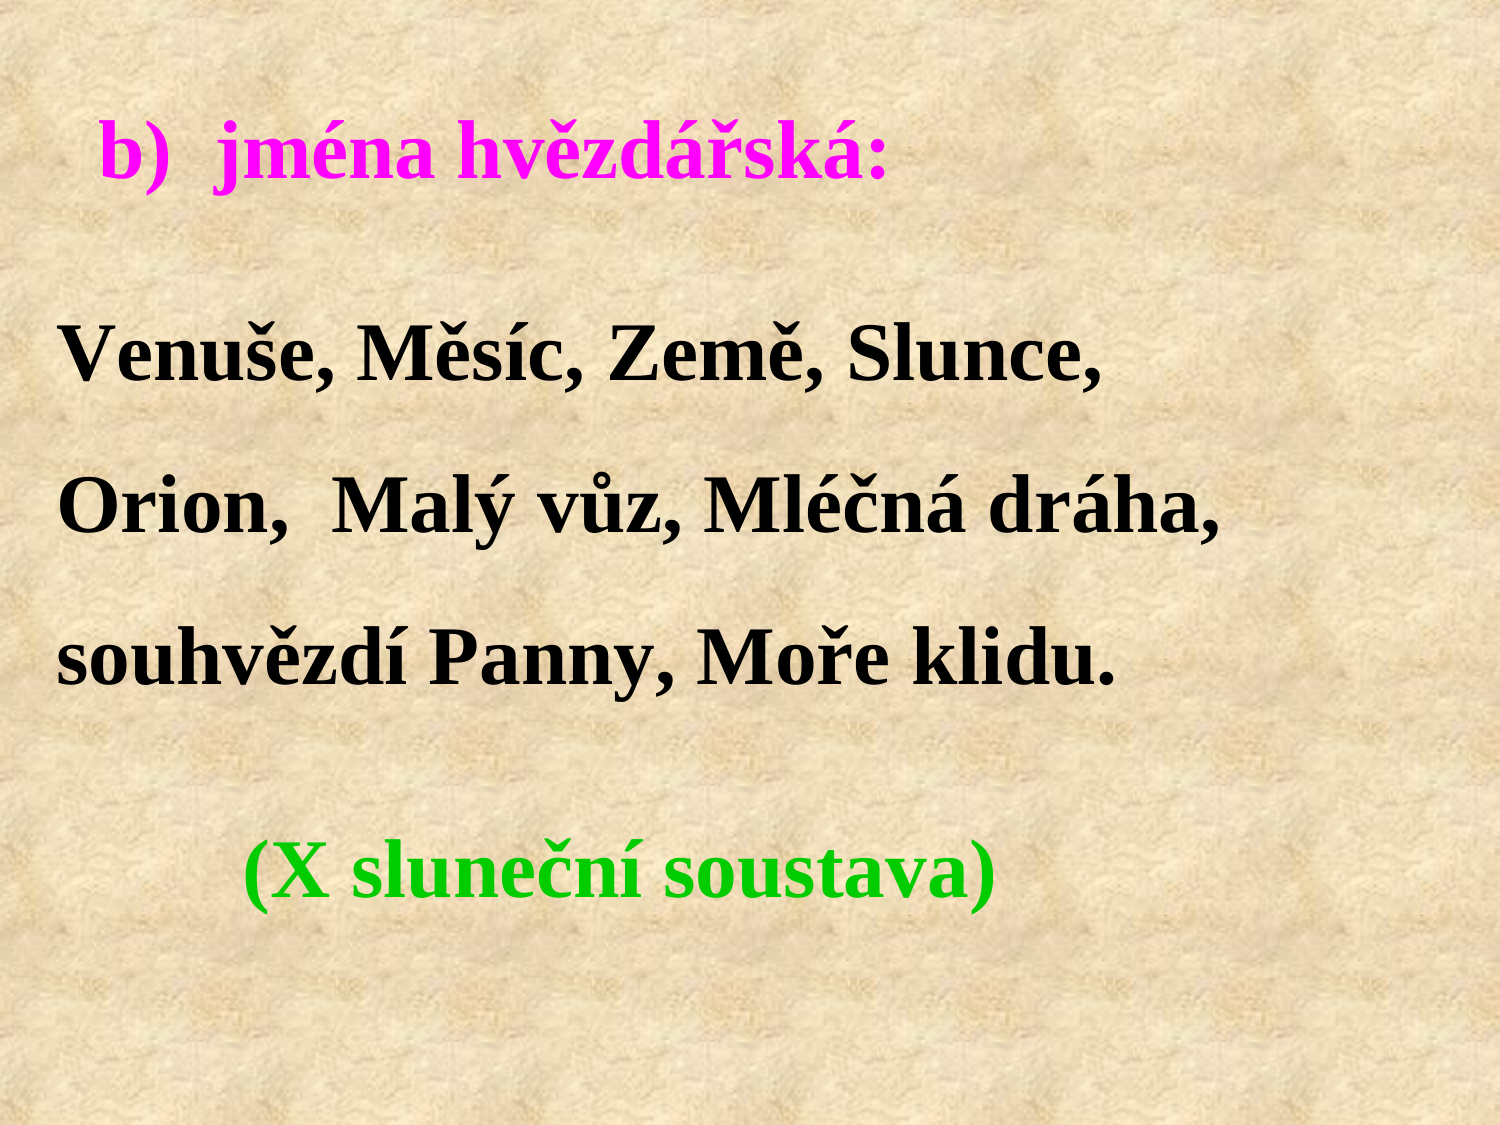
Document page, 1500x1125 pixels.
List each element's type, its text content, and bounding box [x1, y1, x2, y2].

text_box Venuše, Měsíc, Země, Slunce, Orion, Malý vůz, Mléčná dráha, souhvězdí Panny, Moře klidu. (X sluneční soustava) [0, 212, 1400, 922]
text_box b) jména hvězdářská: [63, 87, 928, 203]
picture [0, 0, 1500, 1125]
